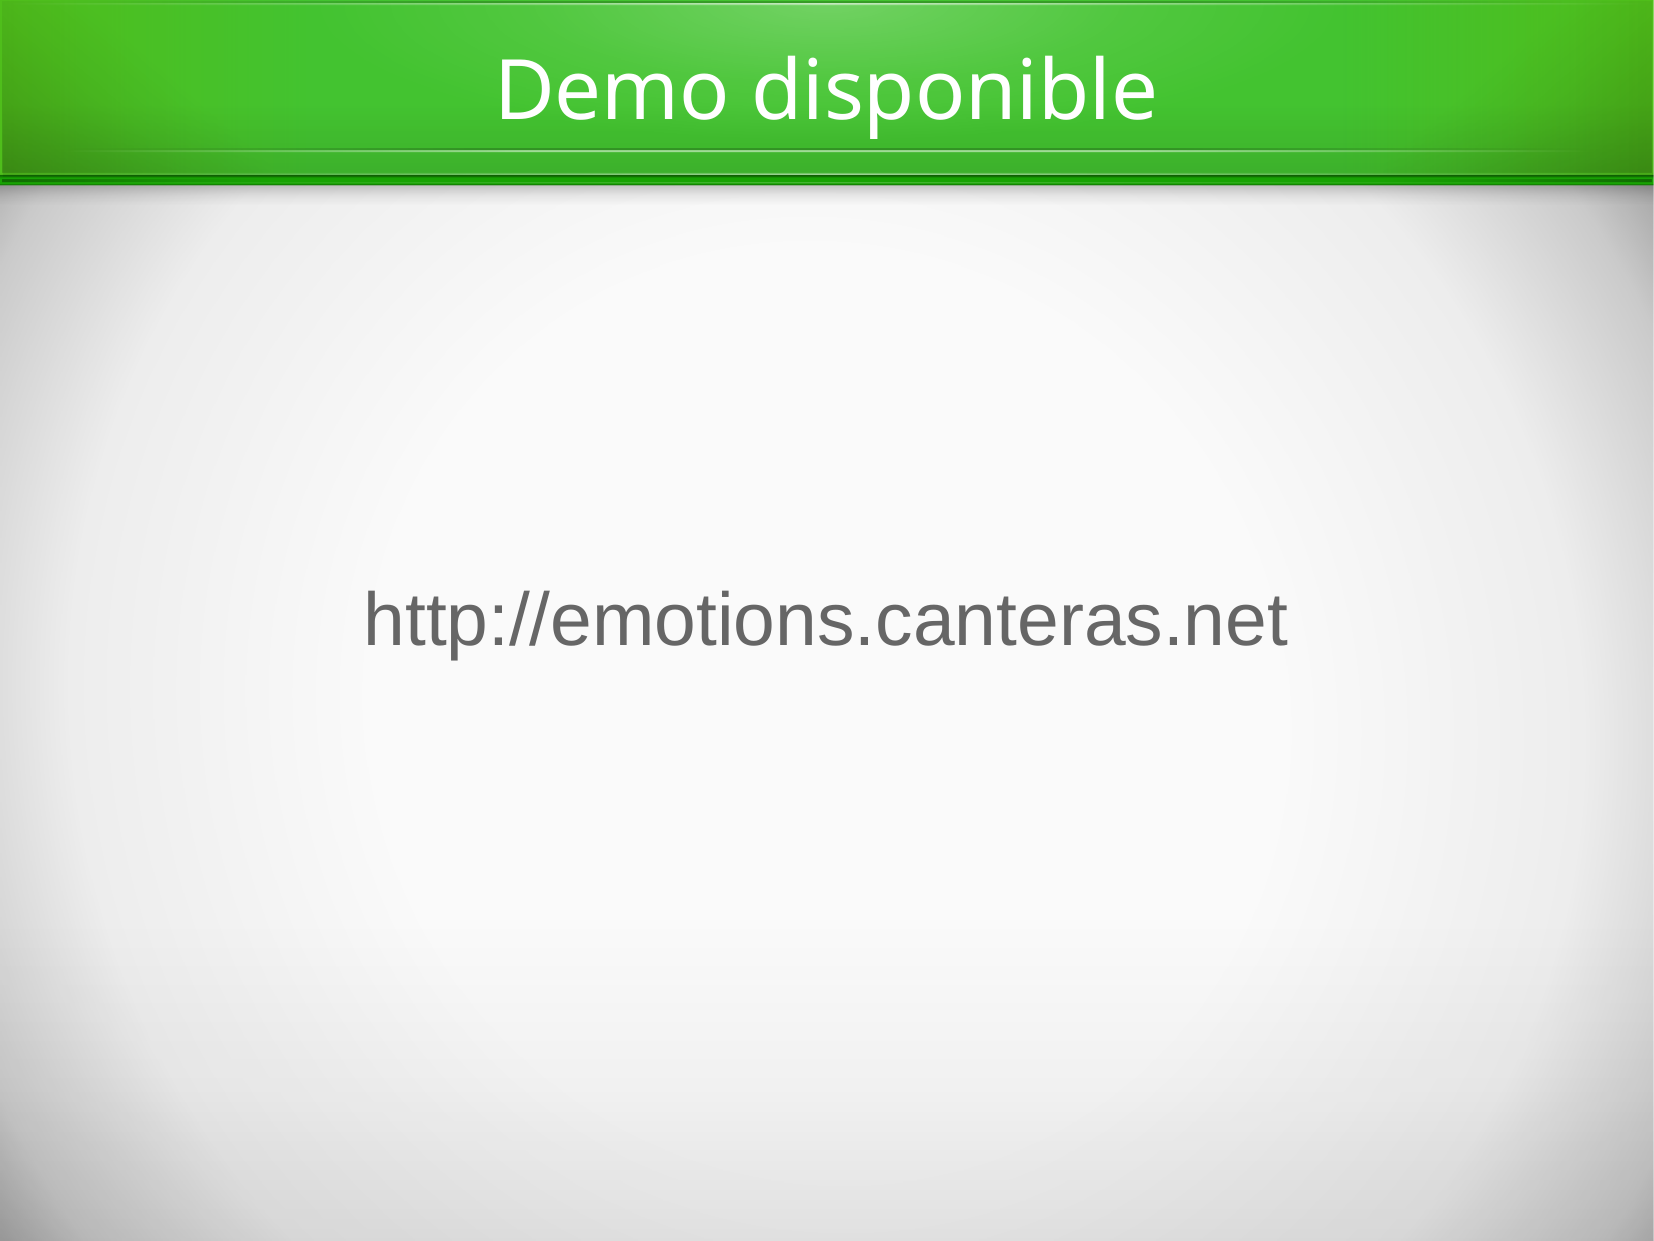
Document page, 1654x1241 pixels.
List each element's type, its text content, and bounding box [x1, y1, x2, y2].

text_box http://emotions.canteras.net [82, 531, 1570, 709]
title Demo disponible [82, 17, 1571, 166]
picture [0, 0, 1654, 1241]
